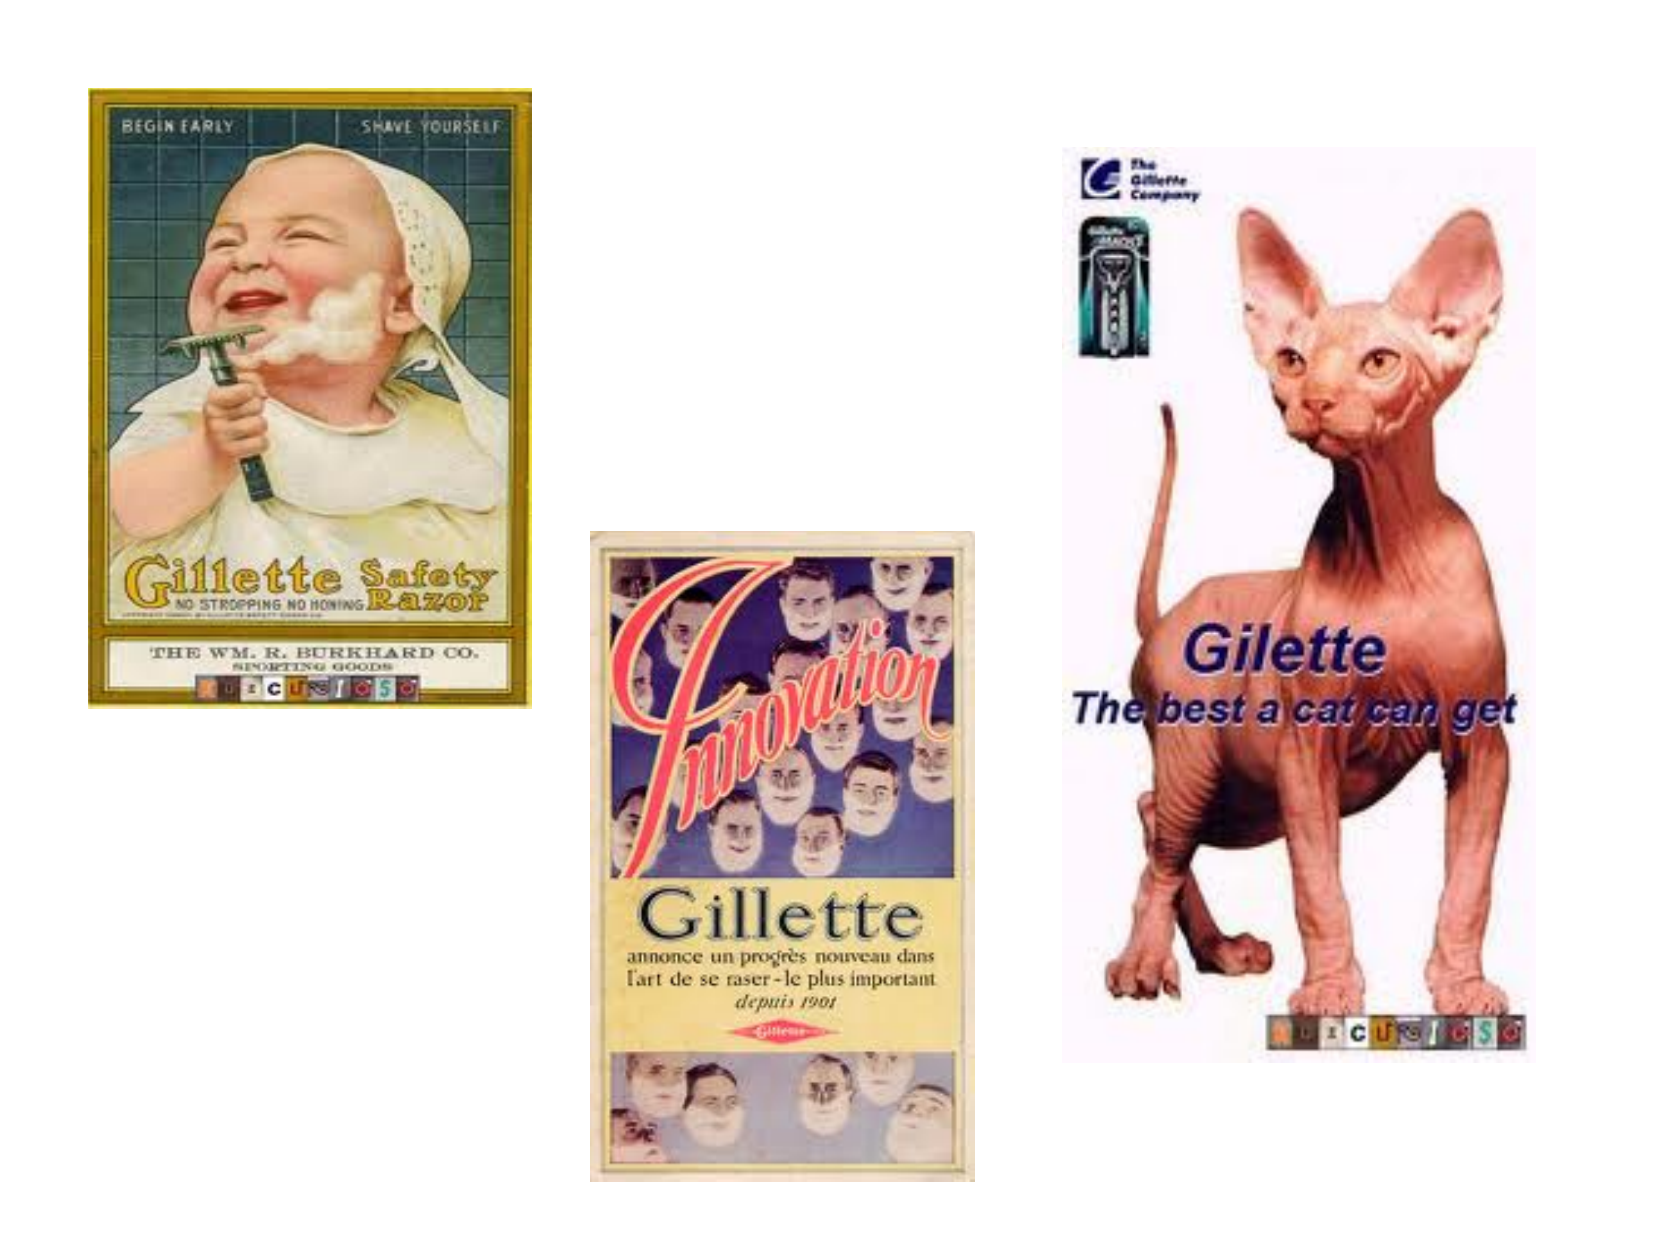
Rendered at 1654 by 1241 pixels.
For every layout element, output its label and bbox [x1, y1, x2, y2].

picture [88, 88, 532, 709]
picture [590, 531, 975, 1182]
picture [1062, 147, 1536, 1063]
